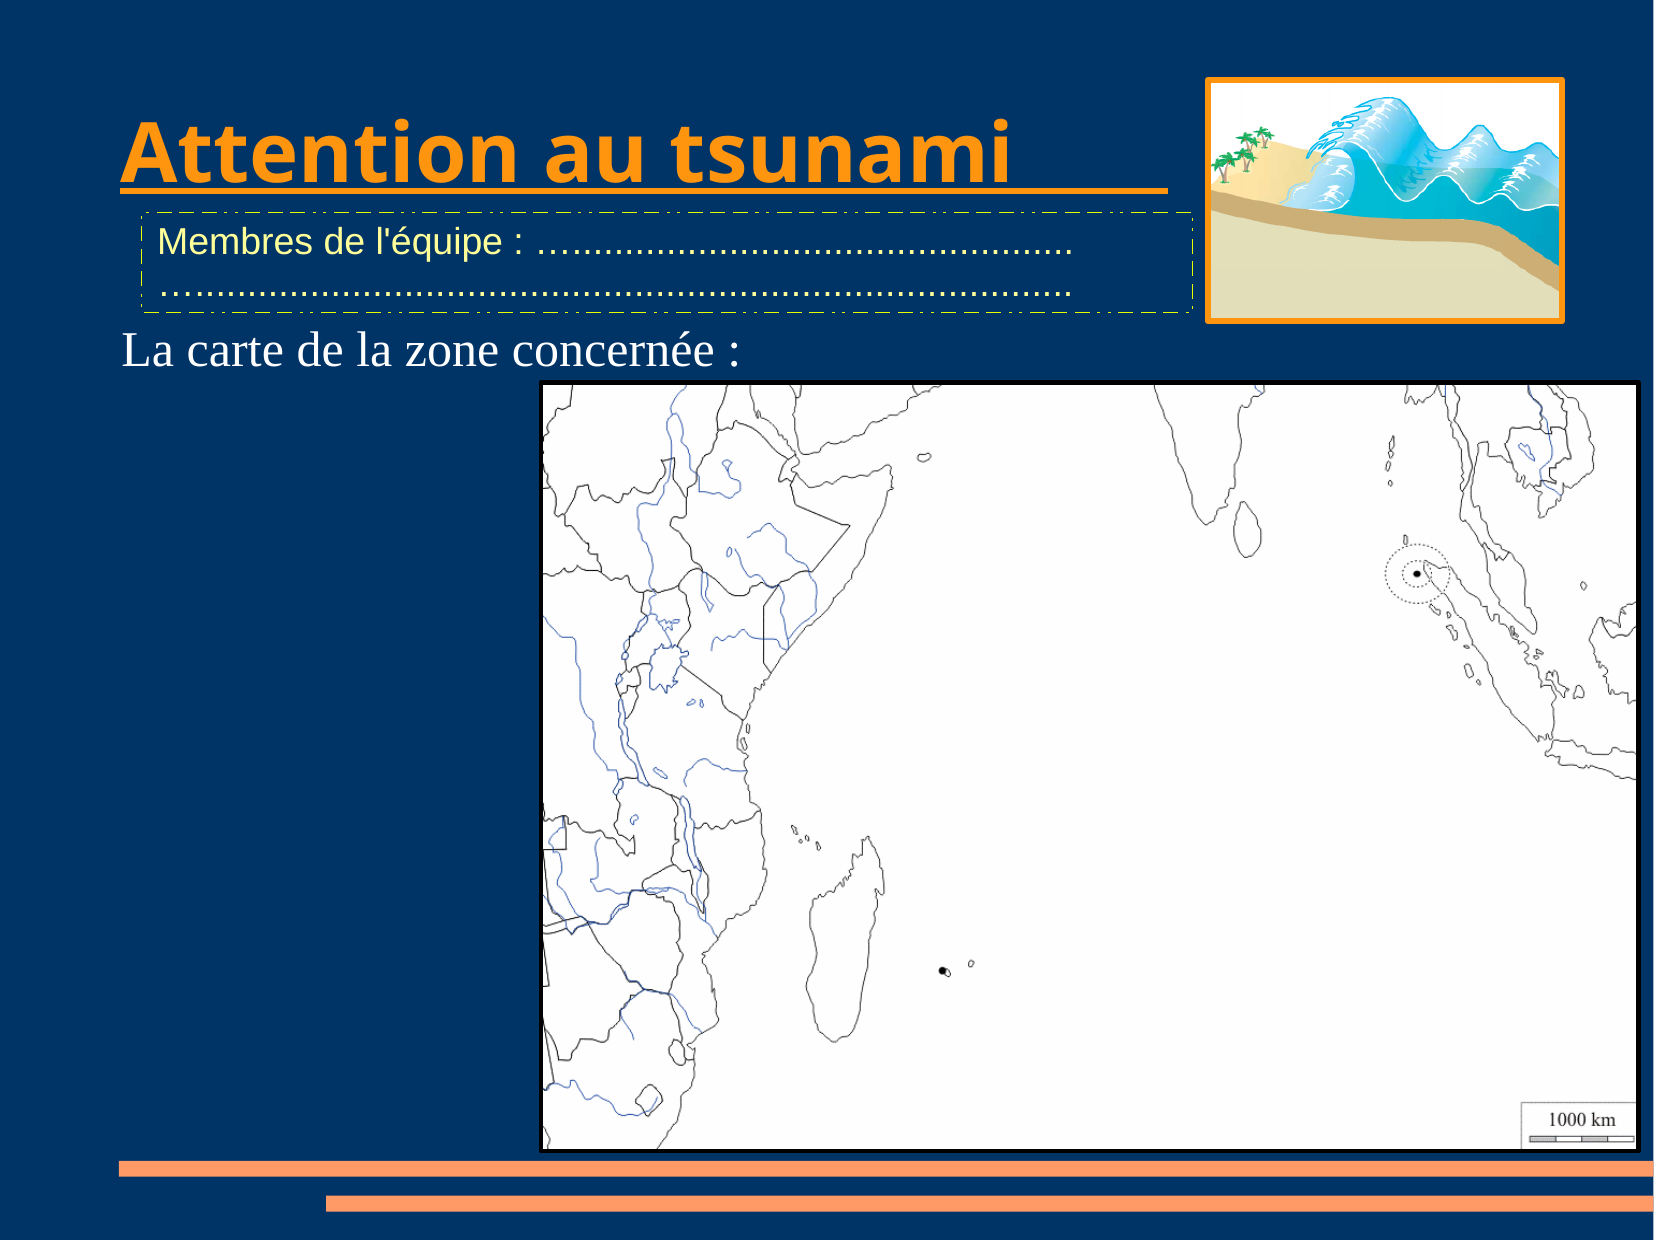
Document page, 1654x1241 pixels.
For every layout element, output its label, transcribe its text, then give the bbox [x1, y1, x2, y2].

picture [1210, 82, 1560, 319]
text_box Membres de l'équipe : …................................................ ….................................................................................... [141, 254, 1193, 313]
title Attention au tsunami [120, 46, 1533, 254]
picture [543, 385, 1636, 1149]
subtitle La carte de la zone concernée : [121, 322, 1561, 1132]
